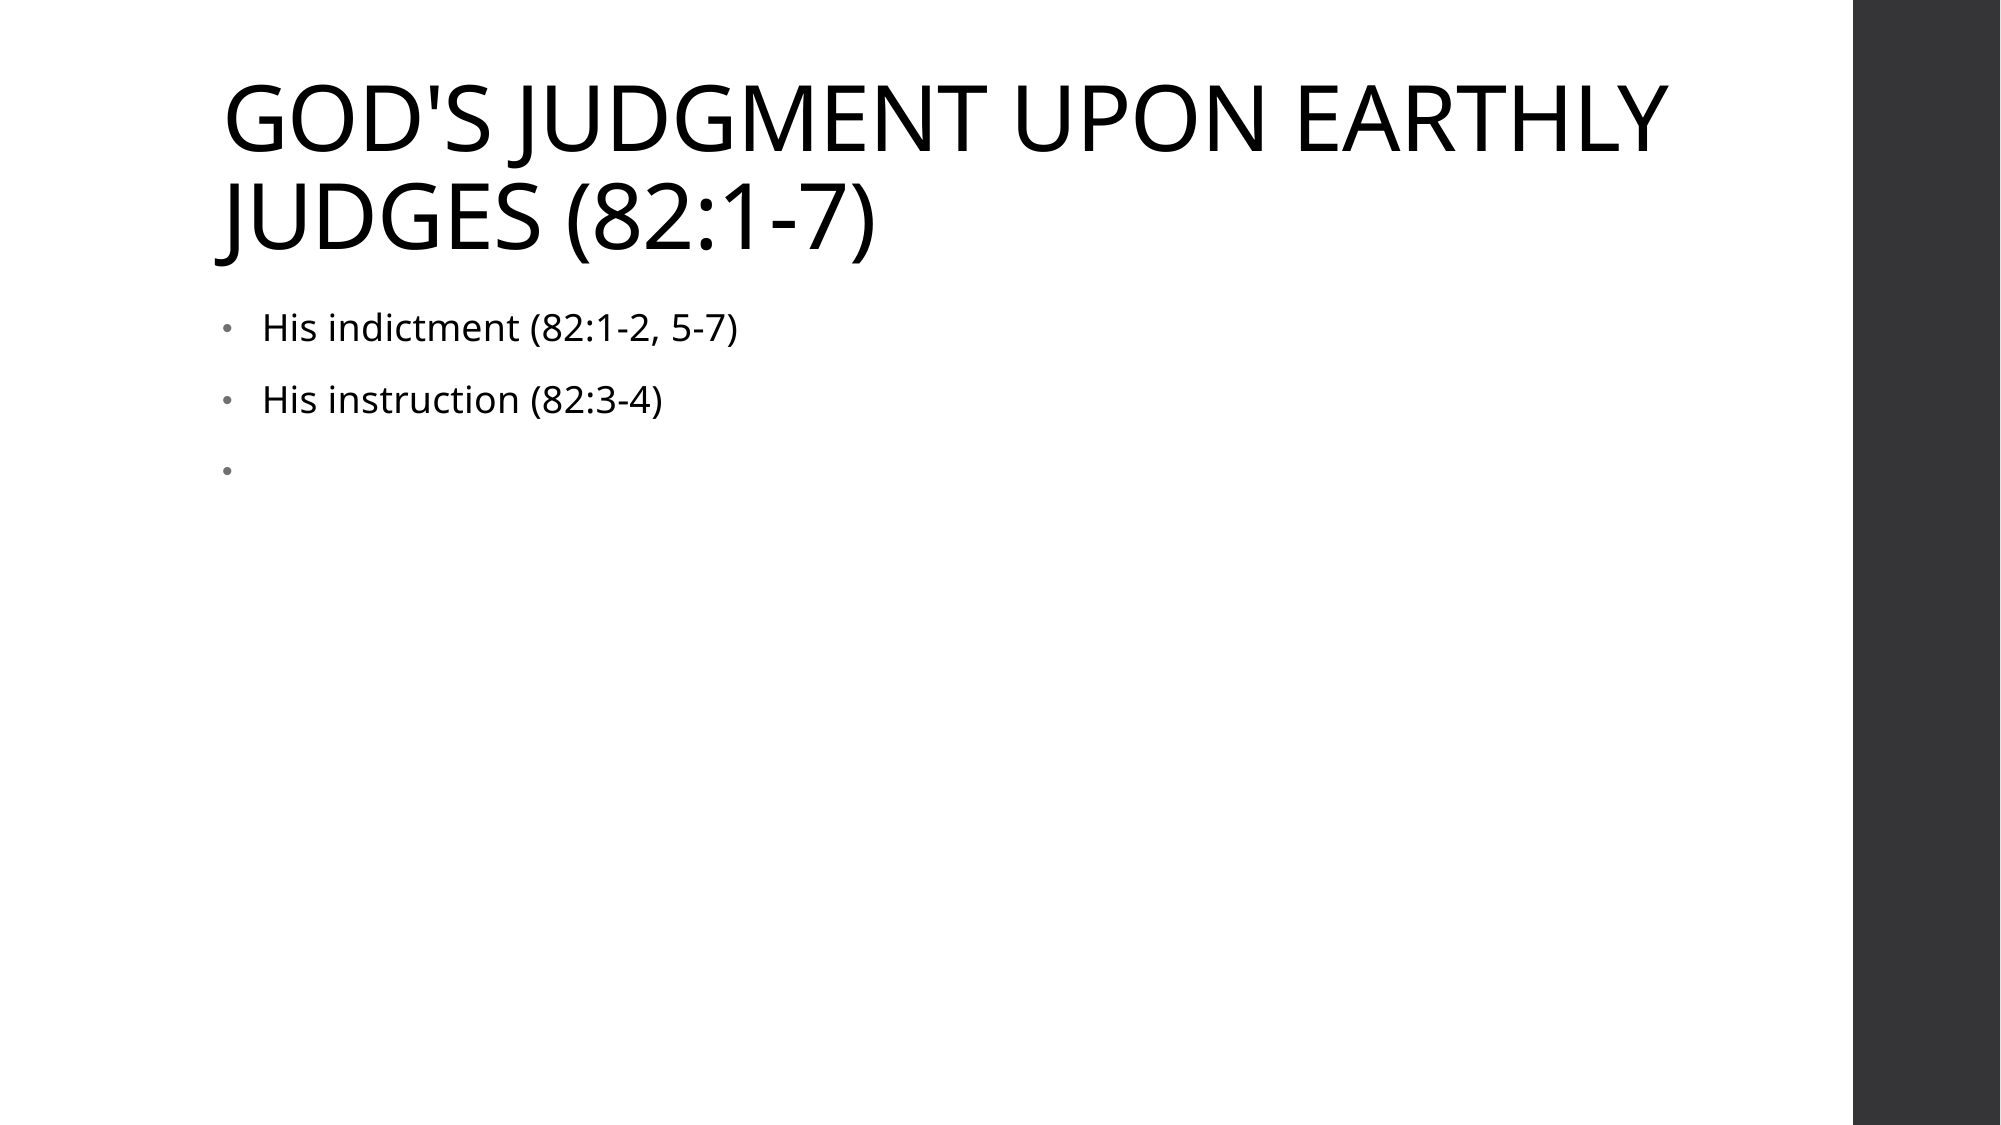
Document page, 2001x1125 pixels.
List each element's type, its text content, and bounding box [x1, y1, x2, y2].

title GOD'S JUDGMENT UPON EARTHLY JUDGES (82:1-7) [206, 60, 1797, 278]
list His indictment (82:1-2, 5-7) His instruction (82:3-4) [206, 299, 1617, 1014]
